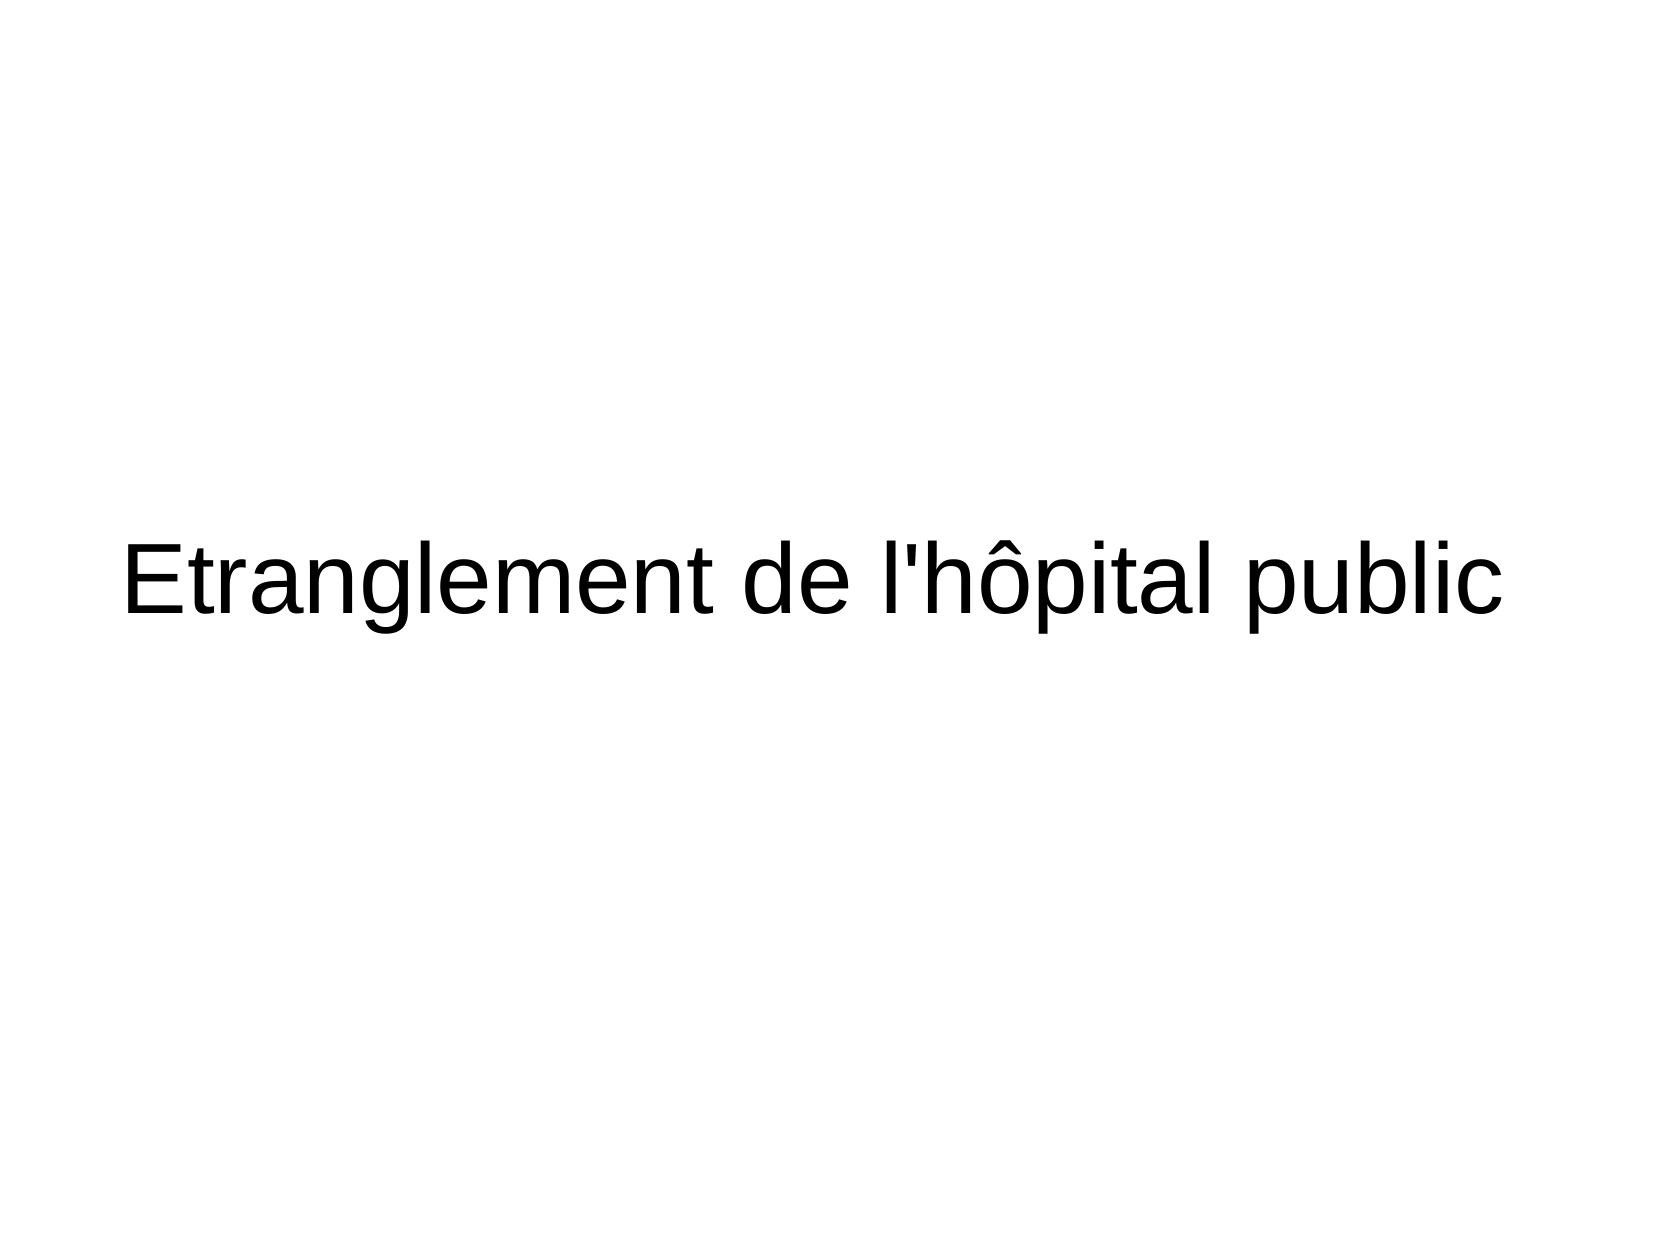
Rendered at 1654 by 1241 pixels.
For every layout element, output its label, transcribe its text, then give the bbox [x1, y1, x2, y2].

subtitle Etranglement de l'hôpital public [82, 49, 1571, 1109]
